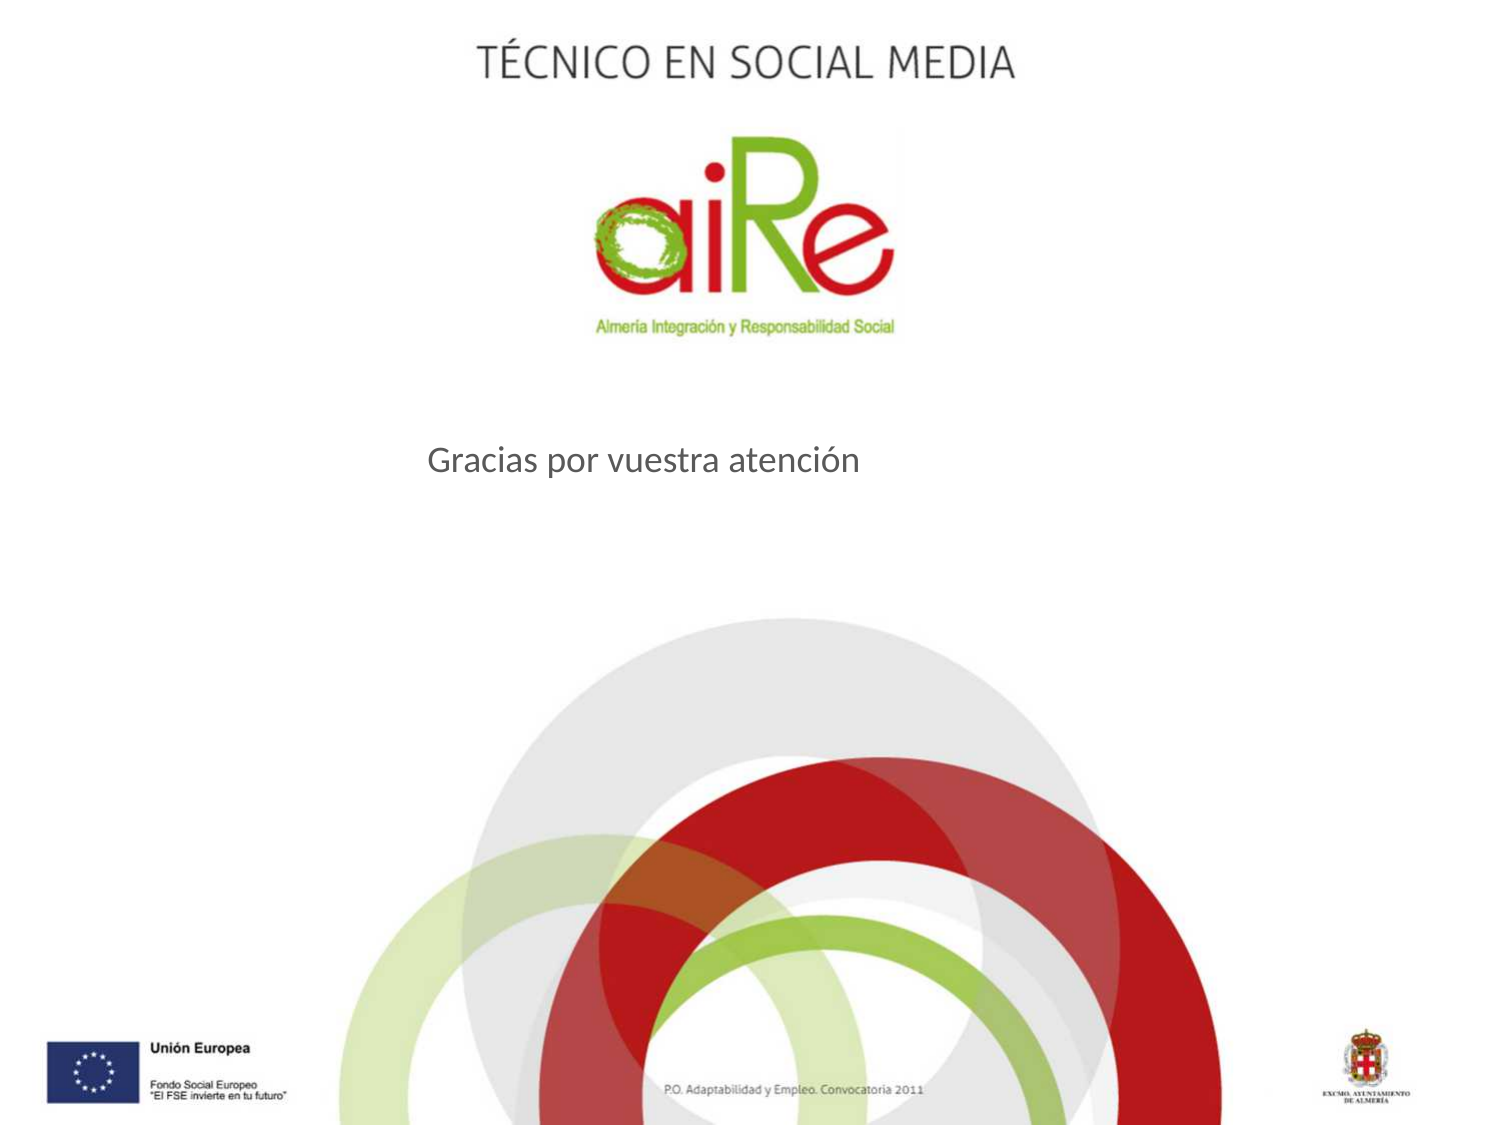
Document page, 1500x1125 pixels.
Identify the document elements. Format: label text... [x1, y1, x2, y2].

picture [0, 0, 1500, 1125]
list Gracias por vuestra atención [412, 427, 1365, 575]
